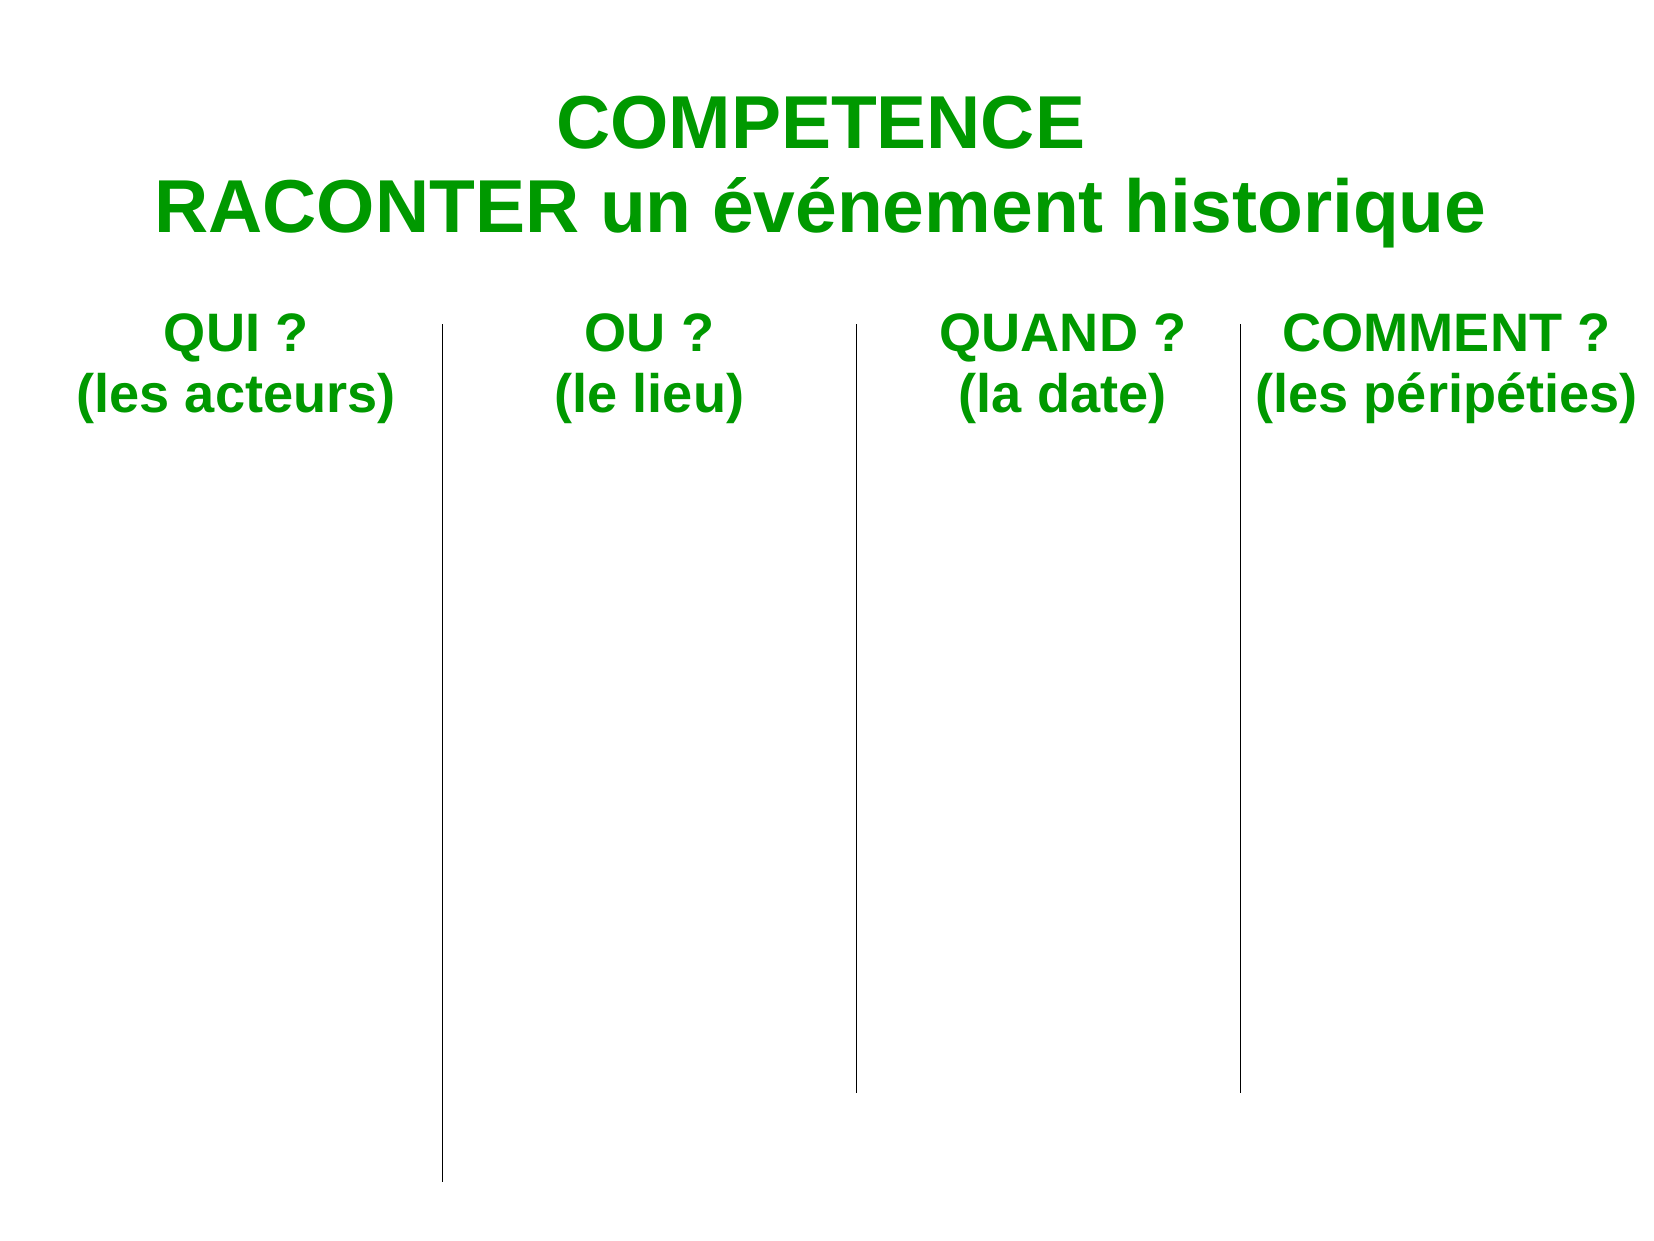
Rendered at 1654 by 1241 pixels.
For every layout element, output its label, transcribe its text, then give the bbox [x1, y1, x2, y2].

text_box COMPETENCE RACONTER un événement historique [76, 59, 1565, 271]
text_box QUI ? (les acteurs) [29, 295, 442, 435]
text_box QUAND ? (la date) [856, 295, 1240, 435]
text_box OU ? (le lieu) [442, 295, 856, 435]
title [82, 49, 1571, 257]
text_box COMMENT ? (les péripéties) [1240, 295, 1654, 435]
